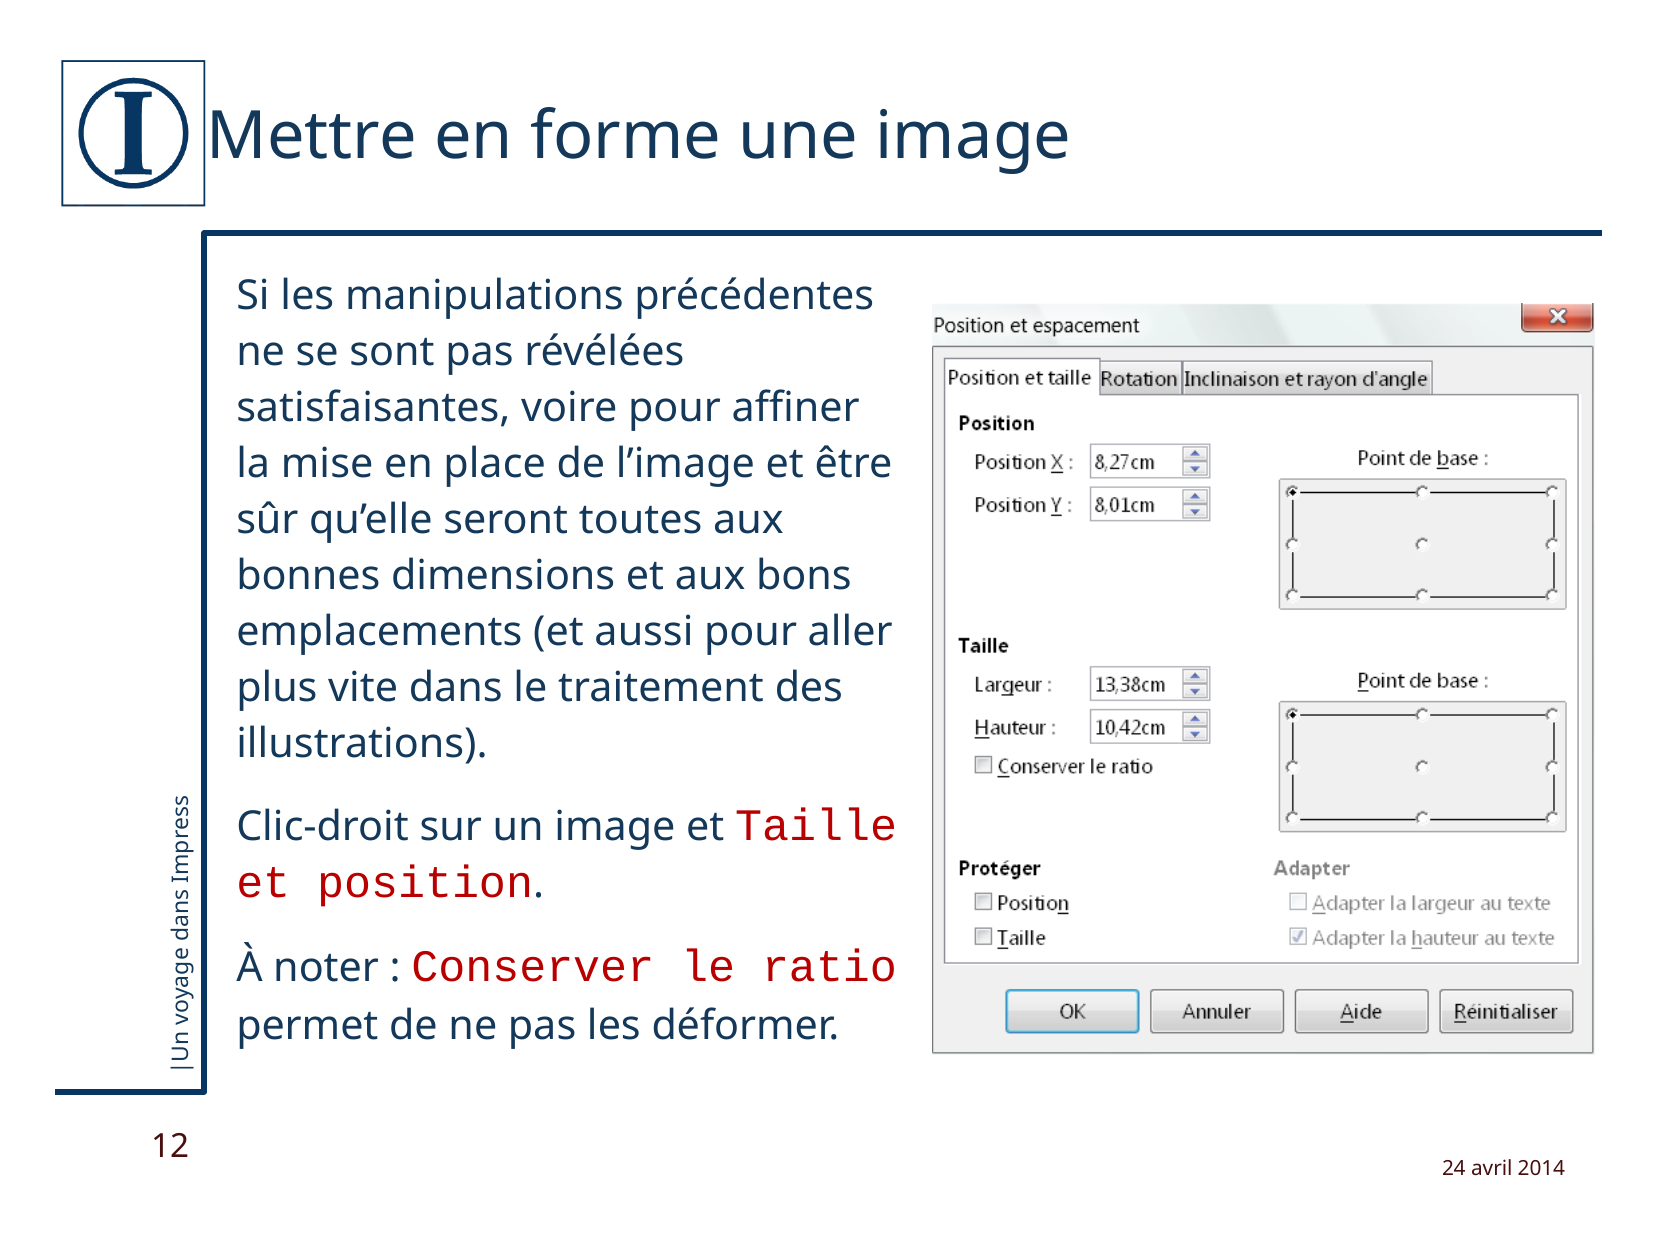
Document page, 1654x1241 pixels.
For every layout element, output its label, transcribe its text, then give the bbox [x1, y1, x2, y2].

picture [59, 58, 207, 207]
title Mettre en forme une image [206, 59, 1565, 207]
picture [932, 303, 1595, 1055]
list Si les manipulations précédentes ne se sont pas révélées satisfaisantes, voire pour affiner la mise en place de l’image et être sûr qu’elle seront toutes aux bonnes dimensions et aux bons emplacements (et aussi pour aller plus vite dans le traitement des illustrations). Clic-droit sur un image et Taille et position. À noter : Conserver le ratio permet de ne pas les déformer. [236, 265, 899, 1093]
